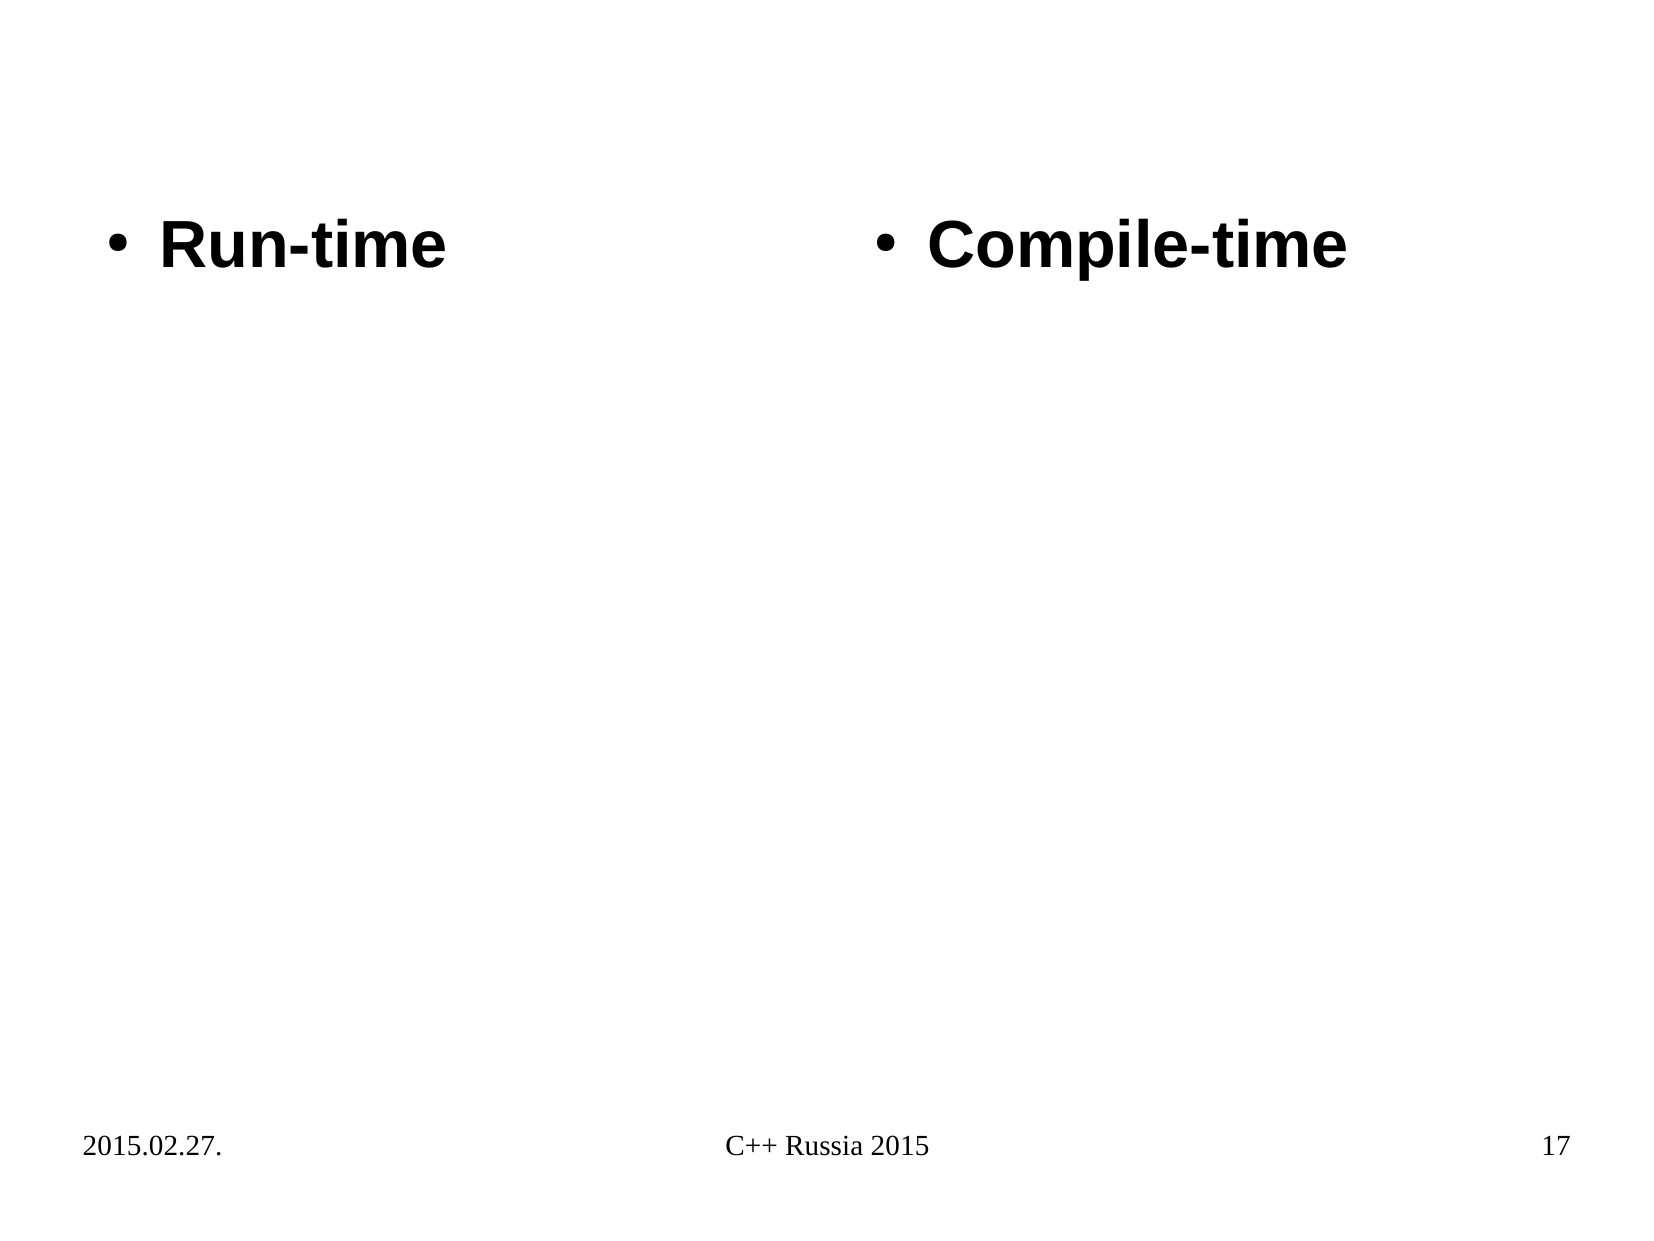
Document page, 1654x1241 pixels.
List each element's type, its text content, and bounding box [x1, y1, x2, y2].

list Compile-time [856, 206, 1388, 330]
list Run-time [88, 206, 479, 330]
